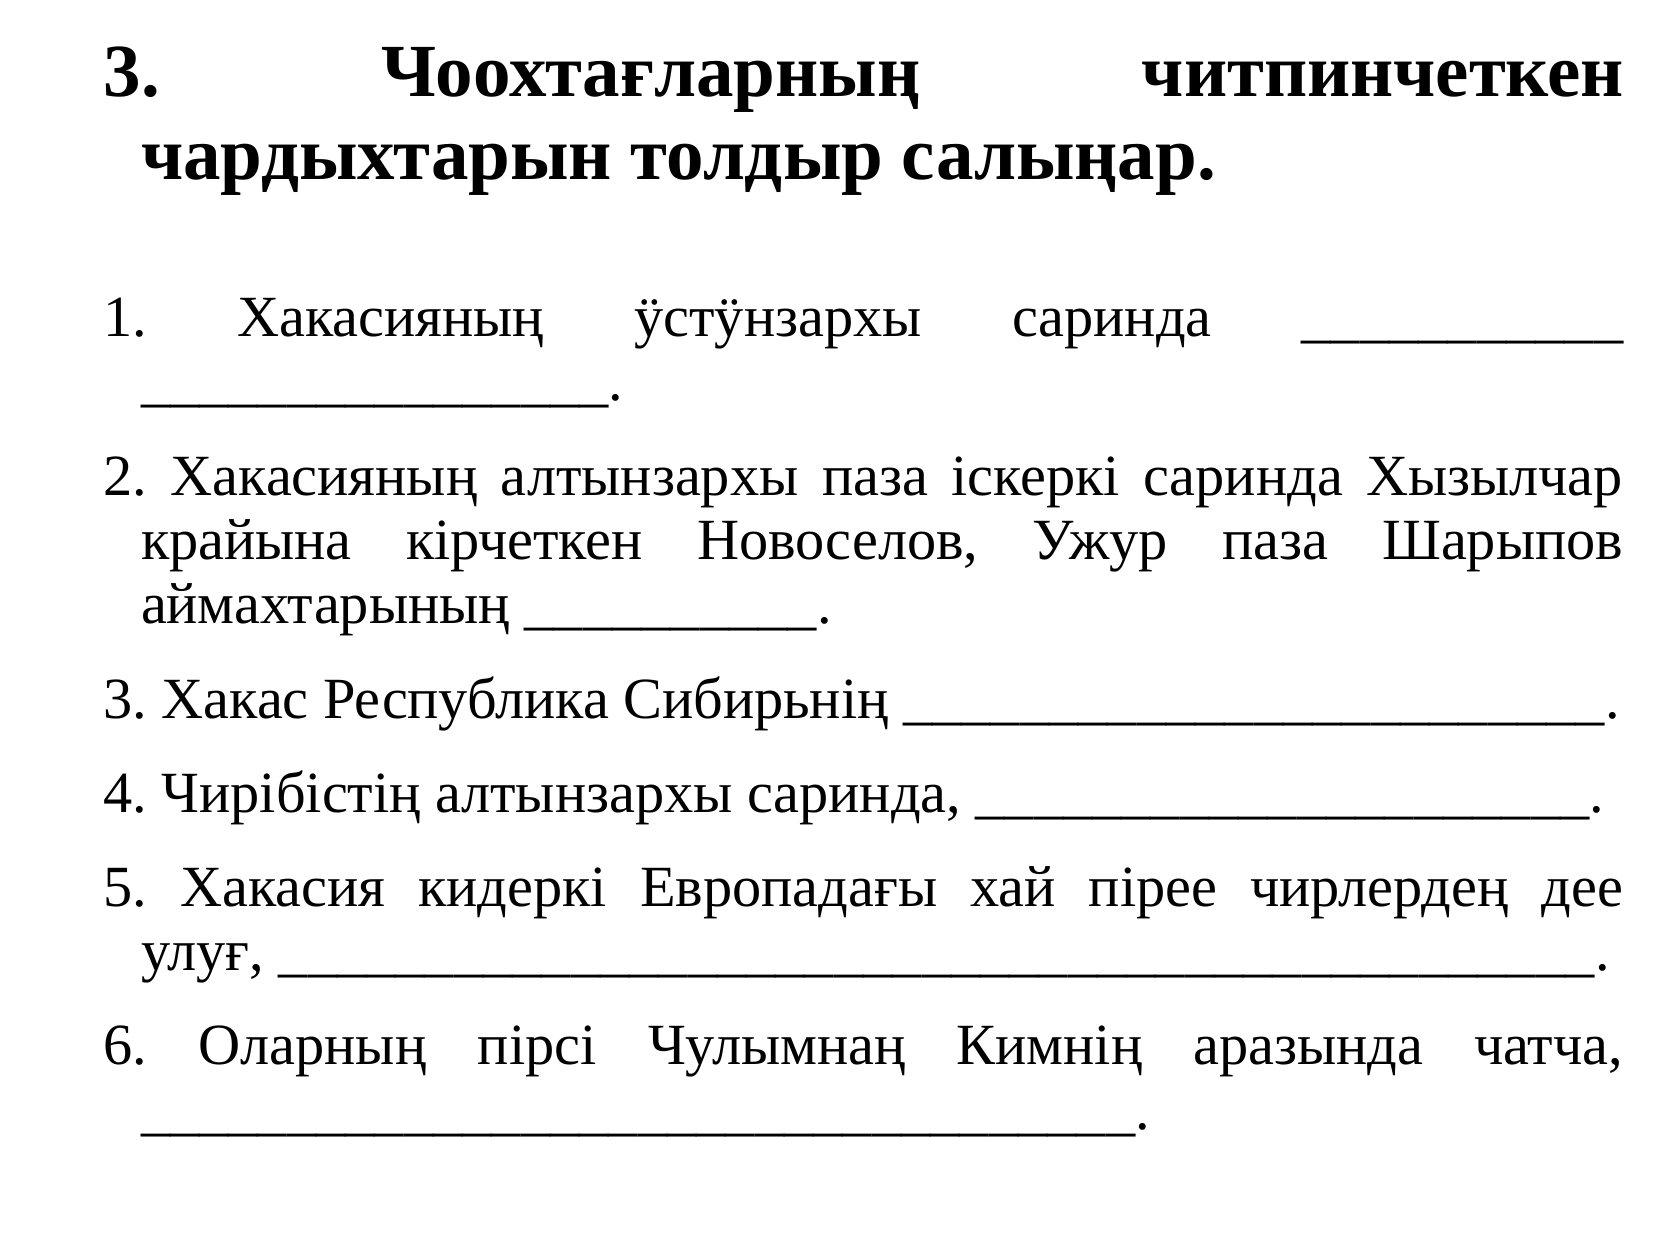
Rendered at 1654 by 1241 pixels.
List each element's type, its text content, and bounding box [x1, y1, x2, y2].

list 3. Чоохтағларның читпинчеткен чардыхтарын толдыр салыңар. 1. Хакасияның ӱстӱнзархы саринда ___________ ________________. 2. Хакасияның алтынзархы паза iскеркi саринда Хызылчар крайына кiрчеткен Новоселов, Ужур паза Шарыпов аймахтарының __________. 3. Хакас Республика Сибирьнiң ________________________. 4. Чирiбiстiң алтынзархы саринда, _____________________. 5. Хакасия кидеркi Европадағы хай пiрее чирлердең дее улуғ, _____________________________________________. 6. Оларның пiрсi Чулымнаң Кимнiң аразында чатча, __________________________________. [47, 29, 1625, 1241]
